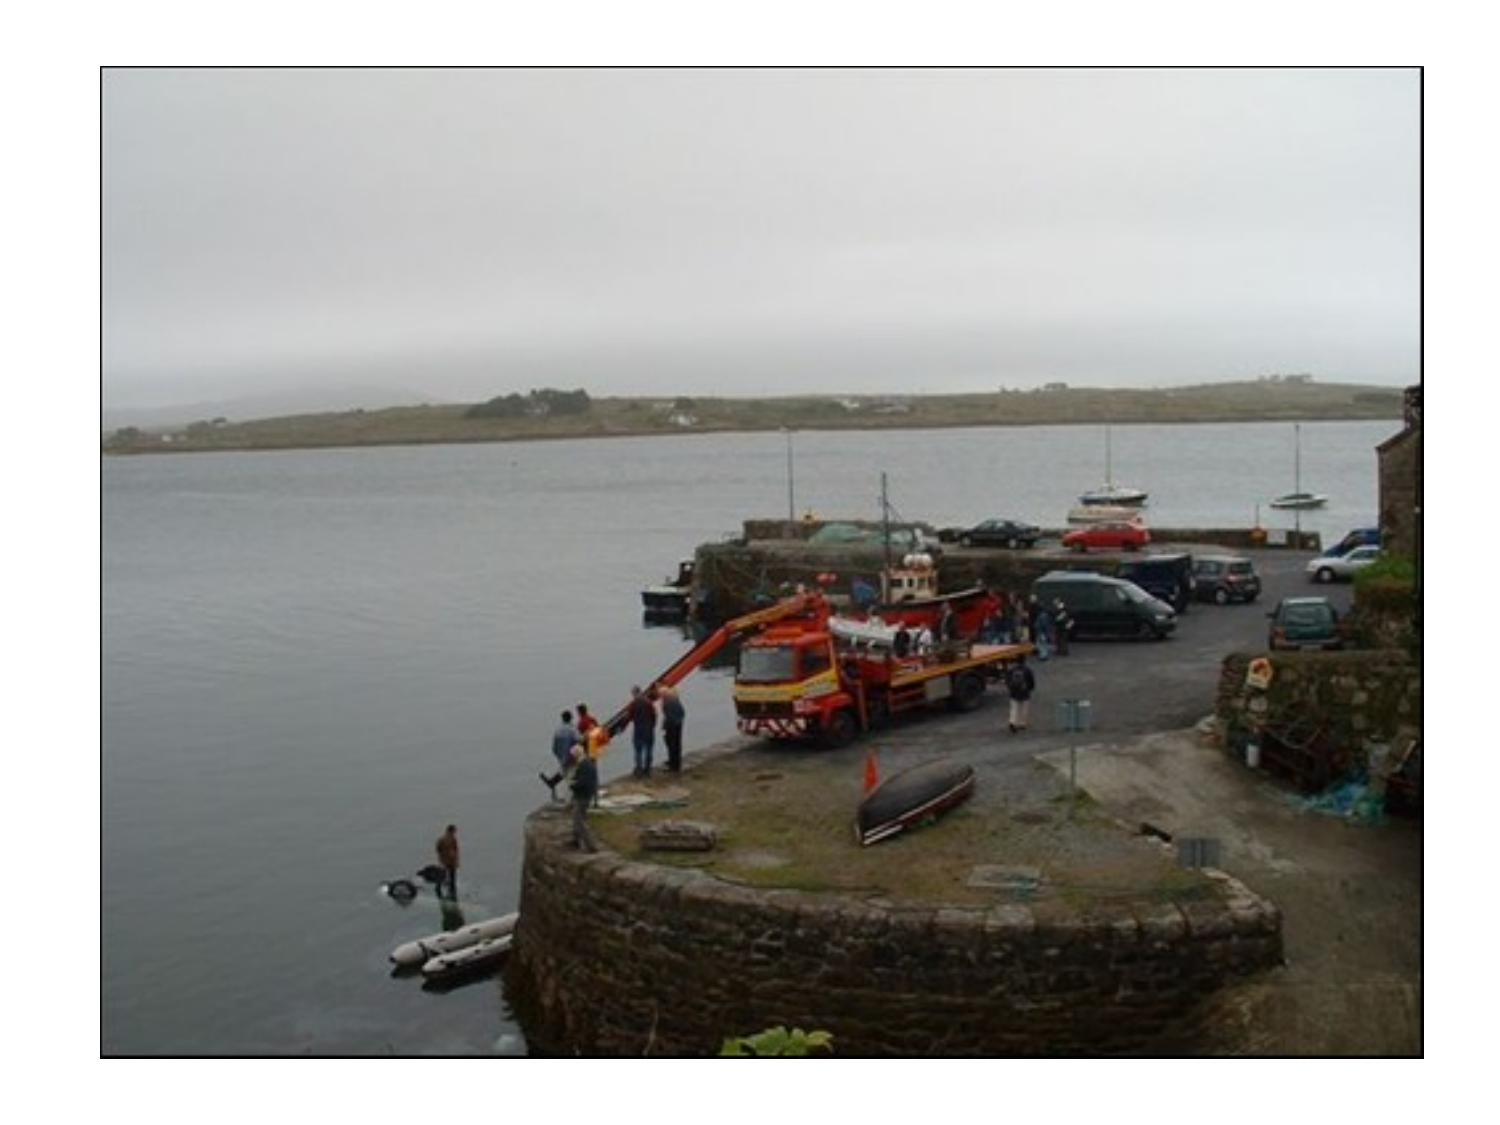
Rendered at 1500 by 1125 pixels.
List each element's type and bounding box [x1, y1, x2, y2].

picture [100, 66, 1424, 1059]
